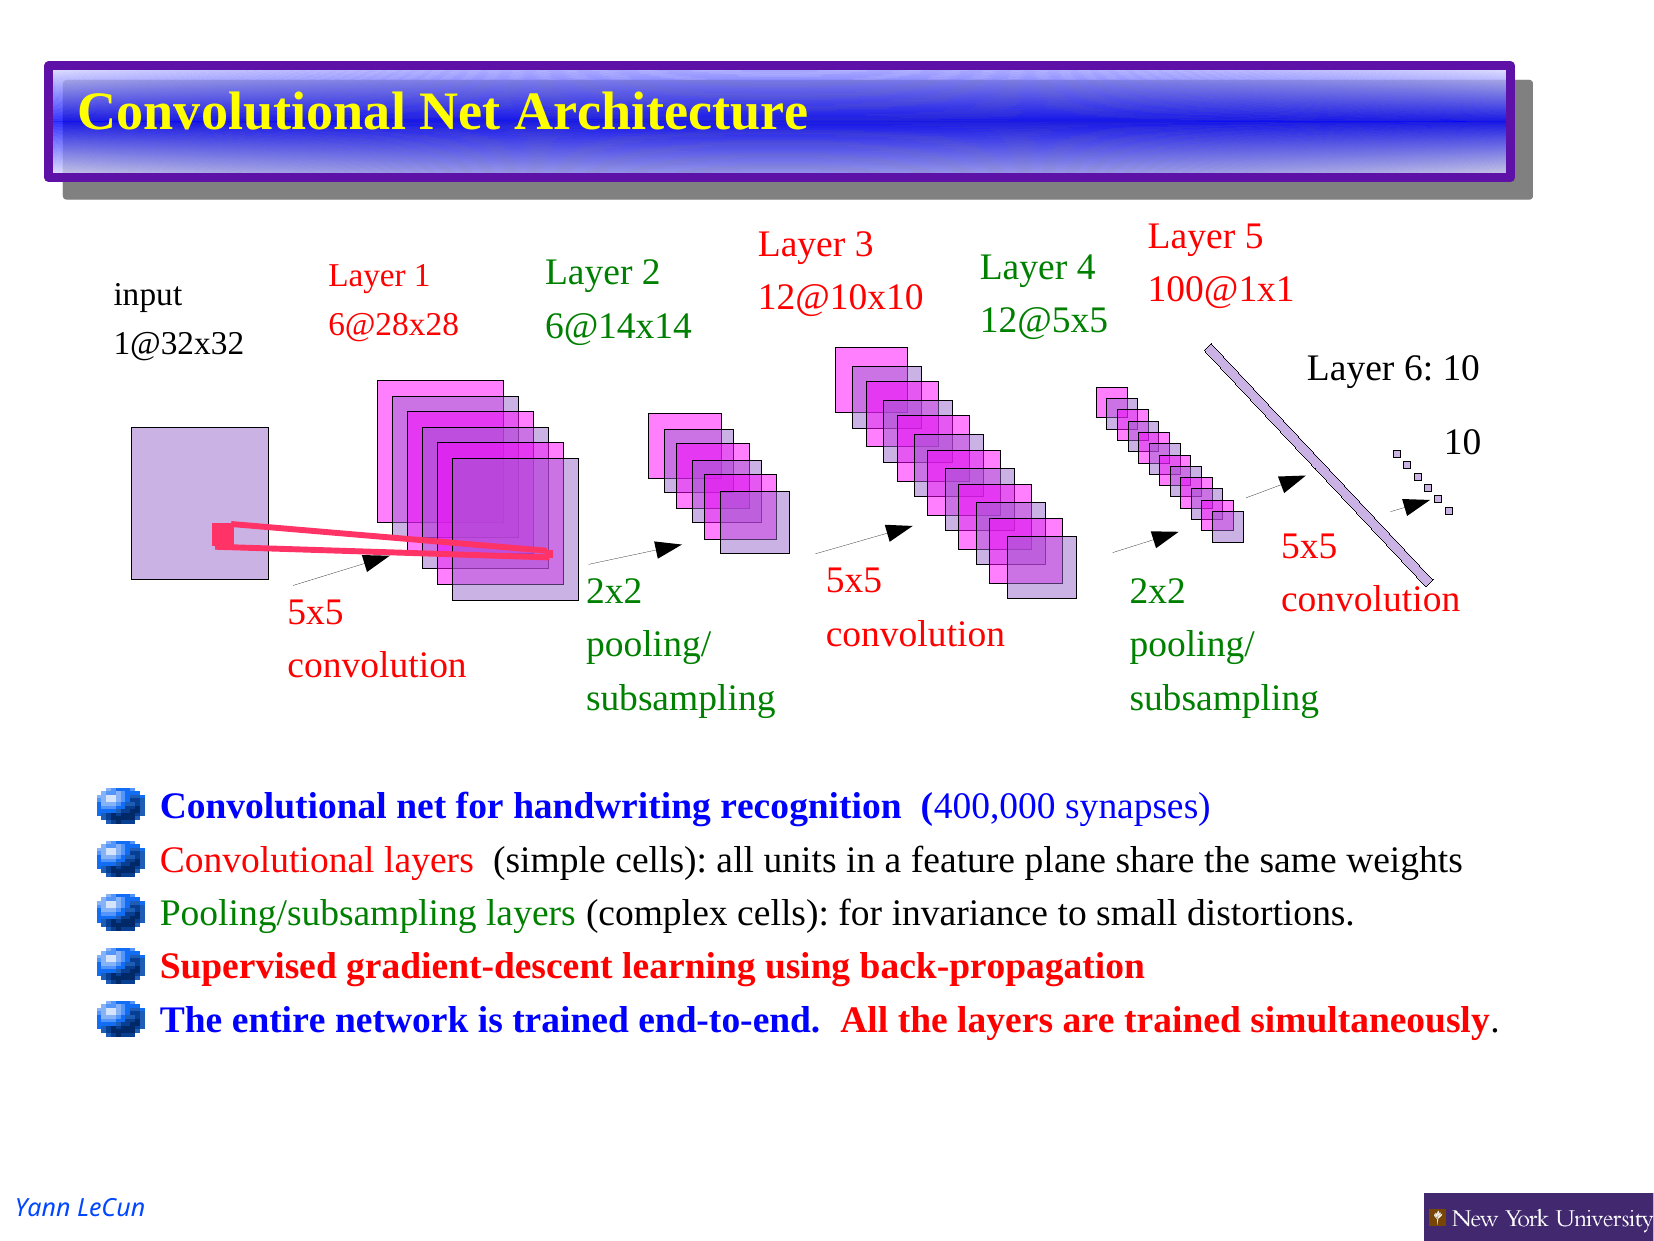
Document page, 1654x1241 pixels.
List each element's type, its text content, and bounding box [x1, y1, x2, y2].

text_box 2x2 pooling/ subsampling [585, 569, 801, 731]
text_box Layer 4 12@5x5 [979, 246, 1124, 363]
text_box Layer 1 6@28x28 [328, 256, 484, 374]
text_box [1434, 495, 1442, 503]
picture [1424, 1193, 1654, 1241]
text_box Convolutional net for handwriting recognition (400,000 synapses) Convolutional layers (simple cells): all units in a feature plane share the same weights Pooling/subsampling layers (complex cells): for invariance to small distortions. Supervised gradient-descent learning using back-propagation The entire network is trained end-to-end. All the layers are trained simultaneously. [97, 785, 1592, 1154]
text_box 5x5 convolution [825, 559, 1030, 762]
text_box 10 [1443, 420, 1482, 480]
text_box Layer 3 12@10x10 [757, 222, 945, 339]
text_box [1204, 343, 1381, 524]
text_box [835, 347, 1077, 599]
text_box [1424, 484, 1432, 492]
text_box 2x2 pooling/ subsampling [1129, 570, 1344, 731]
text_box [648, 413, 790, 554]
text_box [1403, 461, 1411, 469]
text_box Layer 2 6@14x14 [545, 251, 711, 382]
text_box Convolutional Net Architecture [48, 65, 1511, 178]
text_box 5x5 convolution [1281, 524, 1527, 705]
text_box Layer 6: 10 [1306, 346, 1546, 403]
text_box [1414, 473, 1422, 481]
text_box [1393, 450, 1401, 458]
text_box [1096, 387, 1244, 543]
text_box [377, 380, 579, 601]
text_box 5x5 convolution [287, 590, 492, 725]
text_box [407, 542, 526, 553]
text_box Layer 5 100@1x1 [1147, 214, 1295, 331]
text_box [131, 427, 269, 580]
text_box [1445, 507, 1453, 515]
text_box input 1@32x32 [113, 275, 280, 408]
